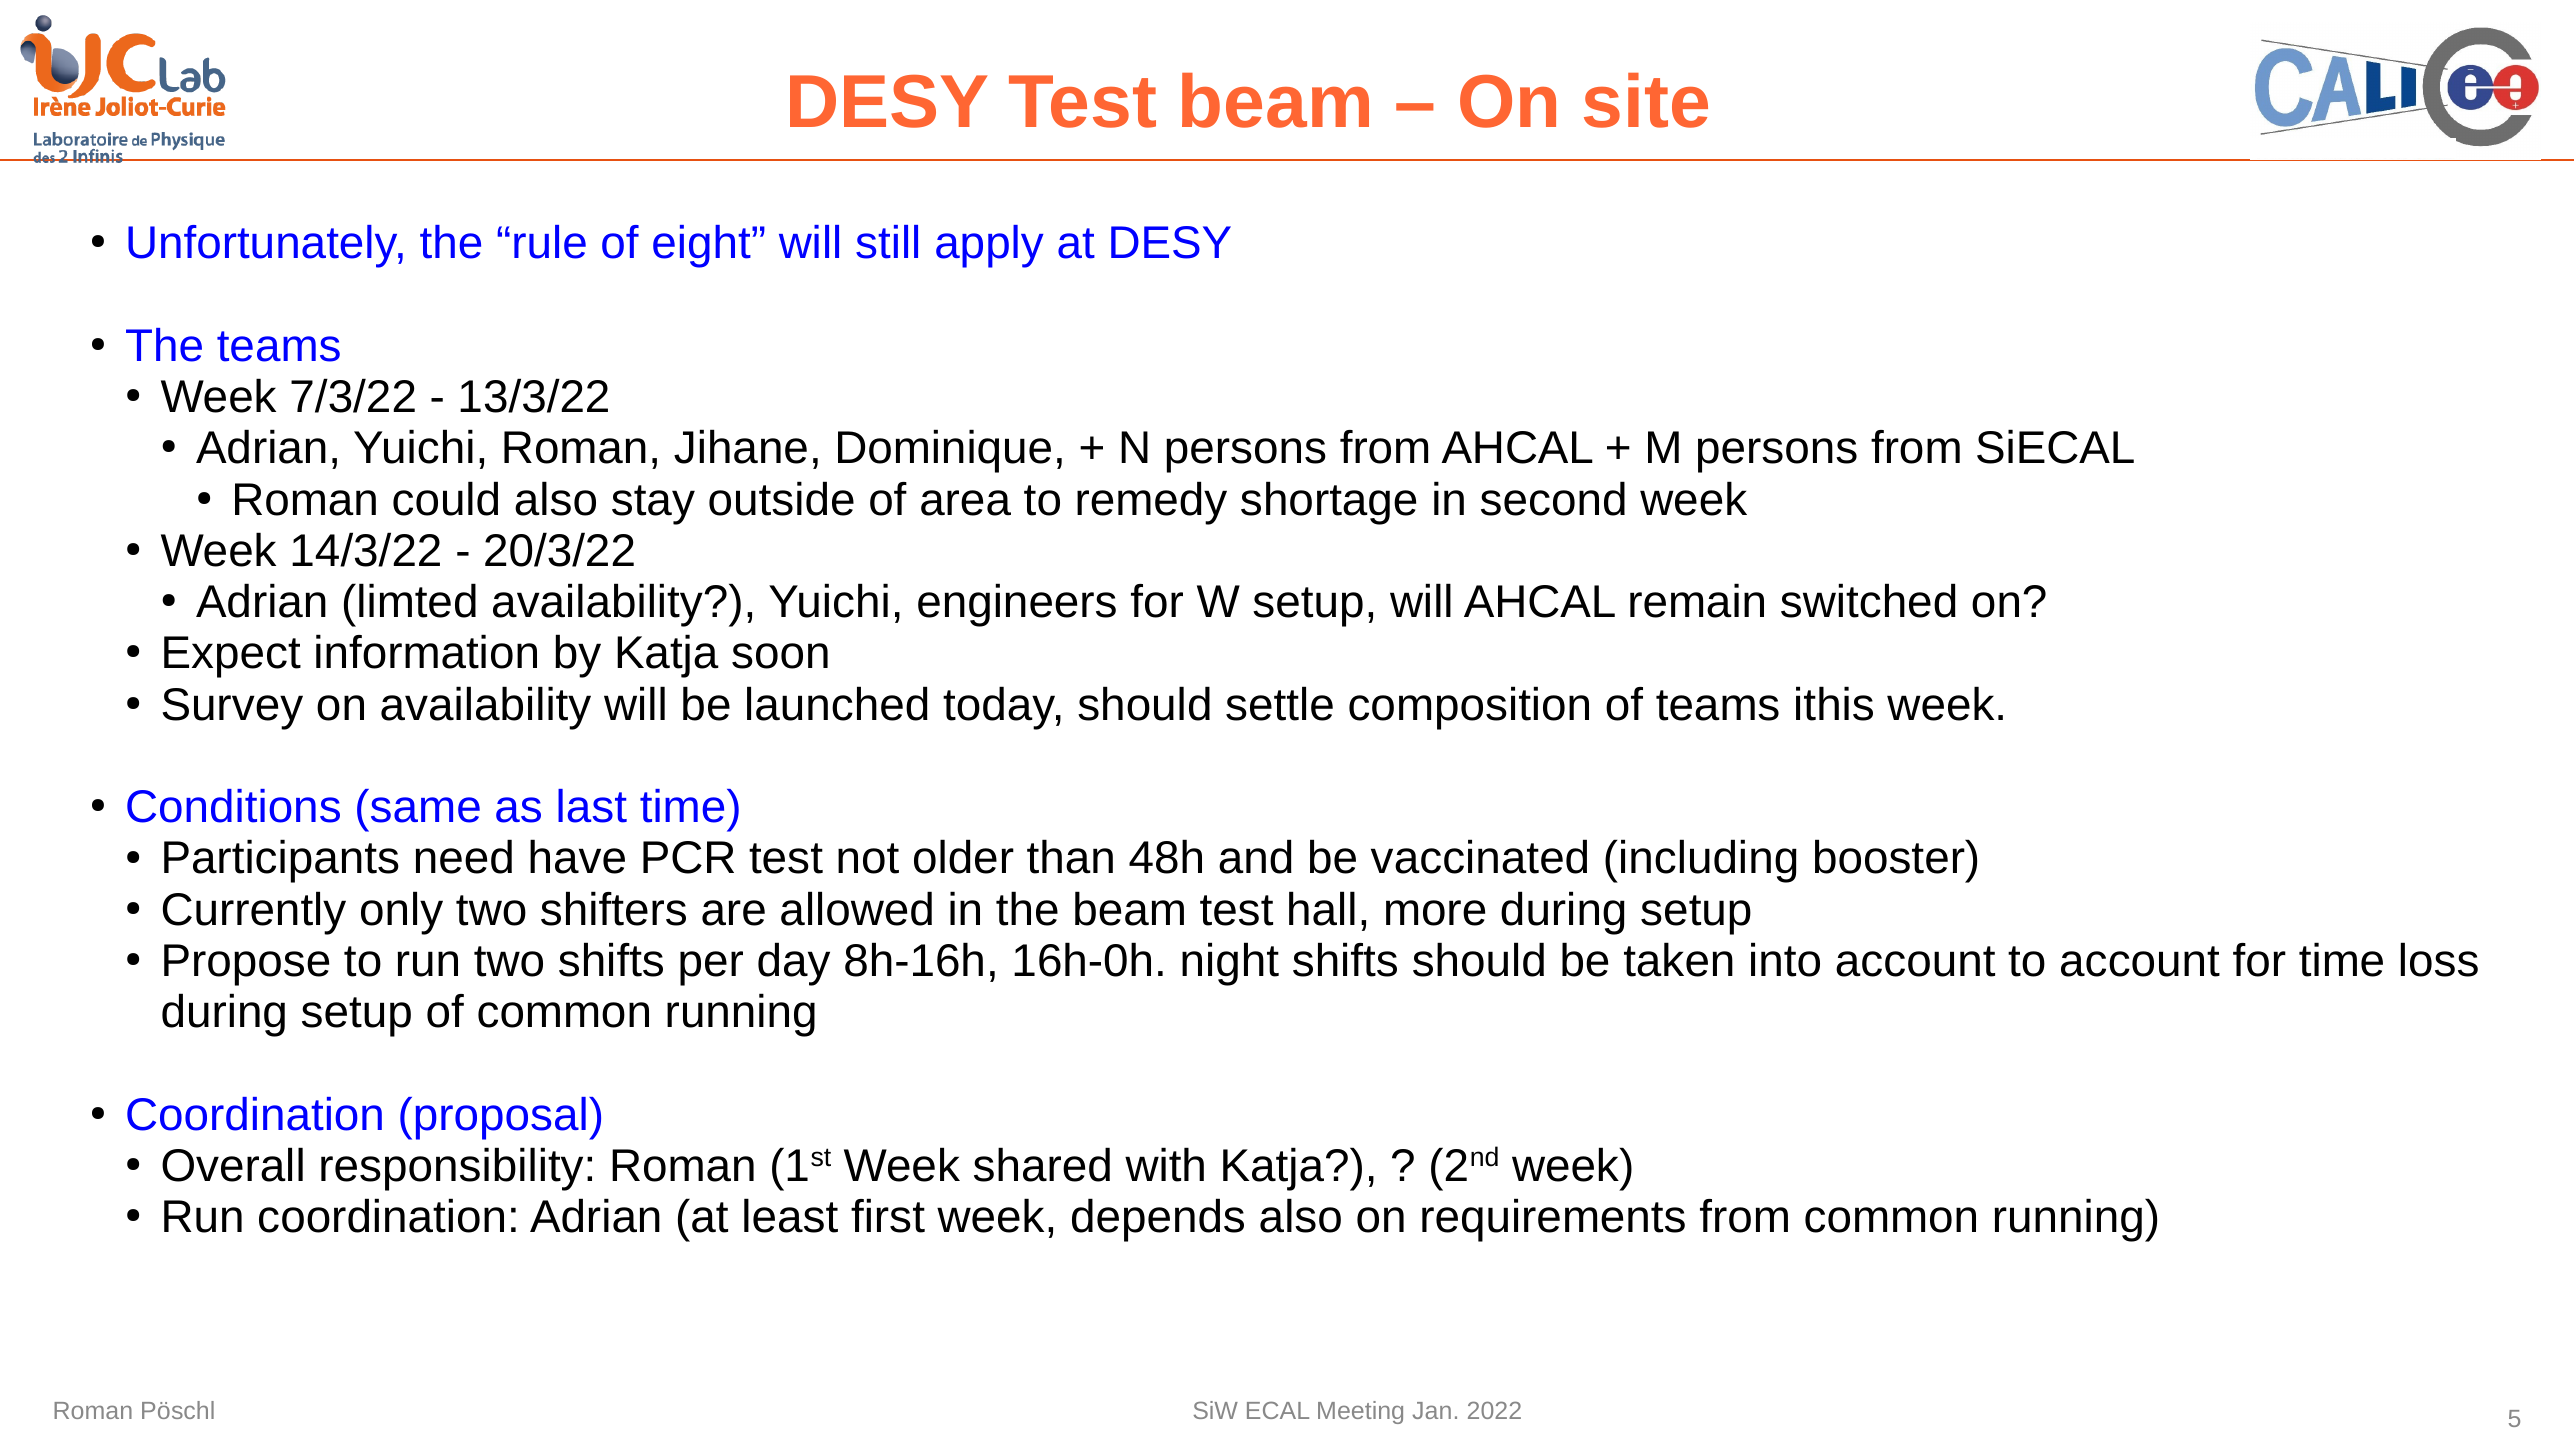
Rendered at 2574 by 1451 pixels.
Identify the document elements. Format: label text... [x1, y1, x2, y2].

picture [2250, 22, 2541, 160]
picture [4, 0, 241, 178]
text_box Unfortunately, the “rule of eight” will still apply at DESY The teams Week 7/3/22 - 13/3/22 Adrian, Yuichi, Roman, Jihane, Dominique, + N persons from AHCAL + M persons from SiECAL Roman could also stay outside of area to remedy shortage in second week Week 14/3/22 - 20/3/22 Adrian (limted availability?), Yuichi, engineers for W setup, will AHCAL remain switched on? Expect information by Katja soon Survey on availability will be launched today, should settle composition of teams ithis week. Conditions (same as last time) Participants need have PCR test not older than 48h and be vaccinated (including booster) Currently only two shifters are allowed in the beam test hall, more during setup Propose to run two shifts per day 8h-16h, 16h-0h. night shifts should be taken into account to account for time loss during setup of common running Coordination (proposal) Overall responsibility: Roman (1st Week shared with Katja?), ? (2nd week) Run coordination: Adrian (at least first week, depends also on requirements from common running) [75, 210, 2497, 1303]
title DESY Test beam – On site [90, 53, 2407, 151]
